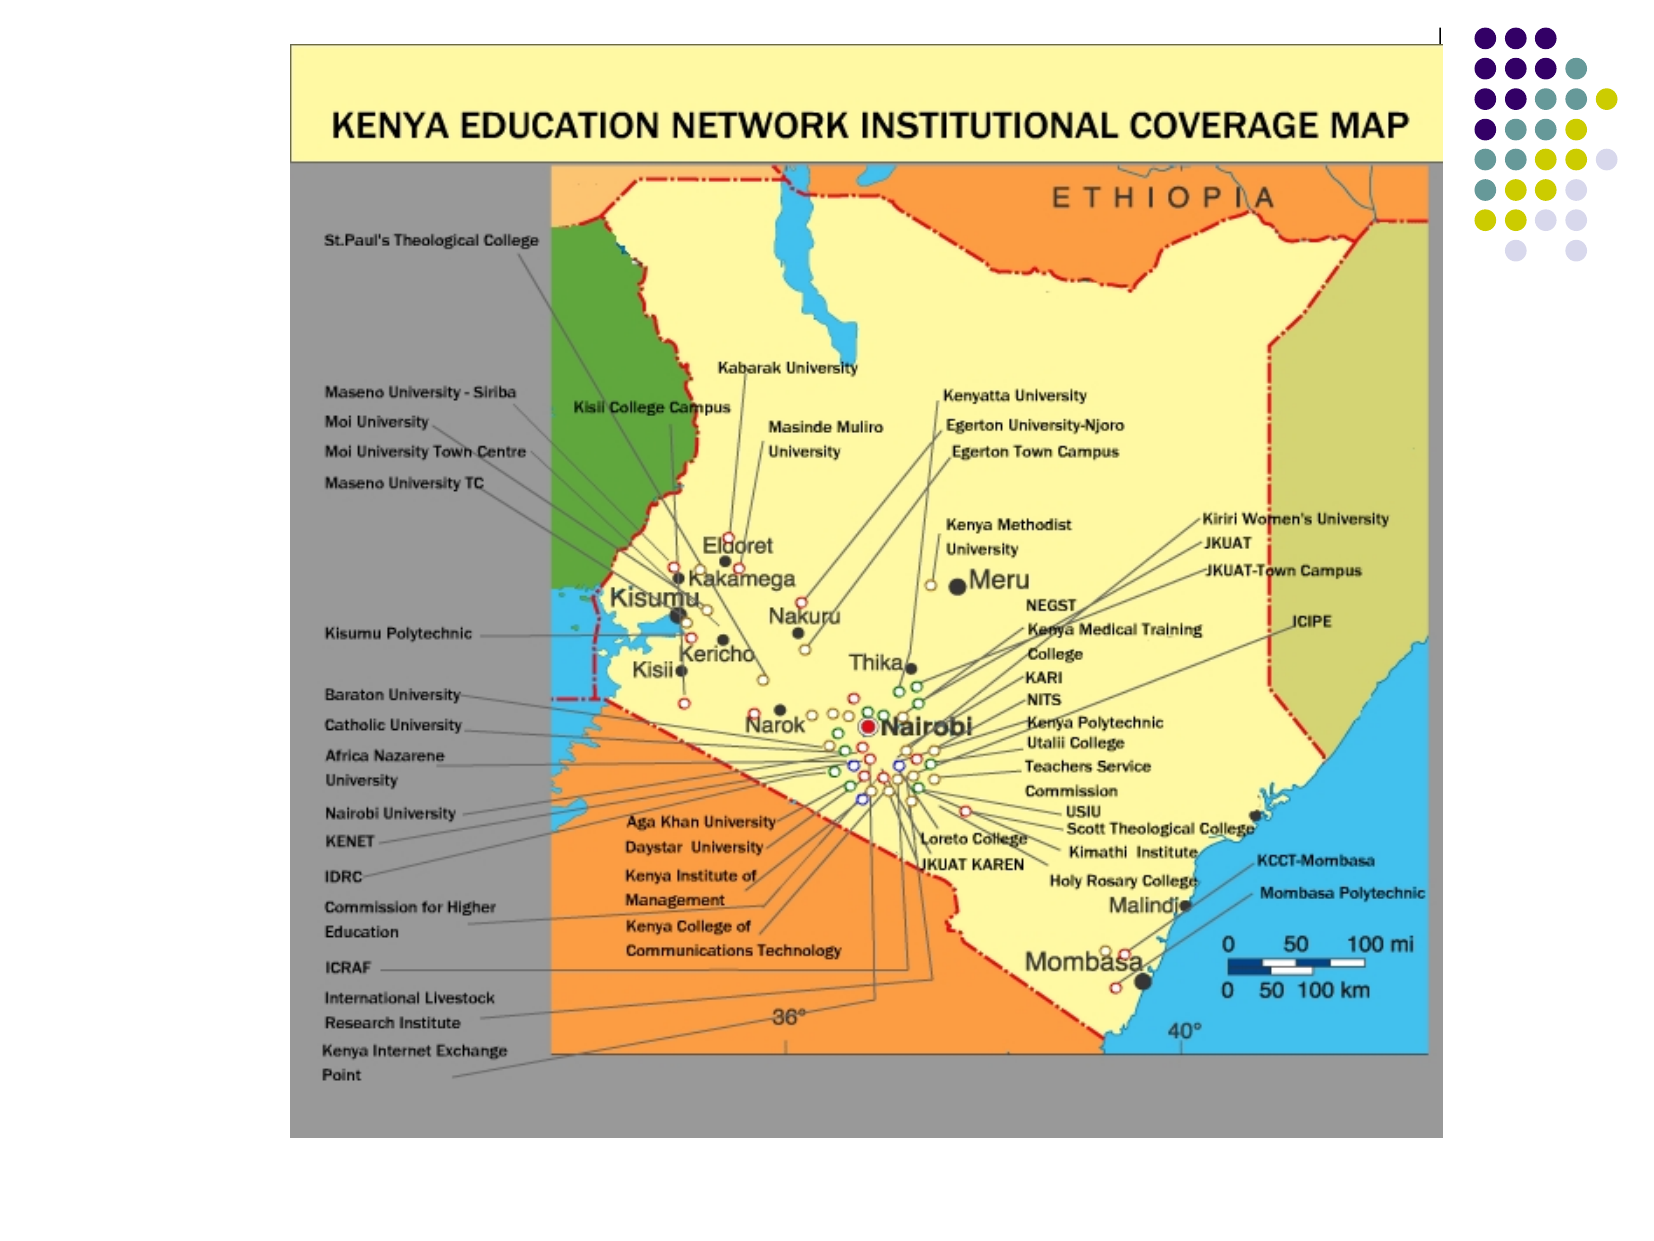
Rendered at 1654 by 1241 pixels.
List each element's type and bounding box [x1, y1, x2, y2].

picture [290, 44, 1443, 1138]
